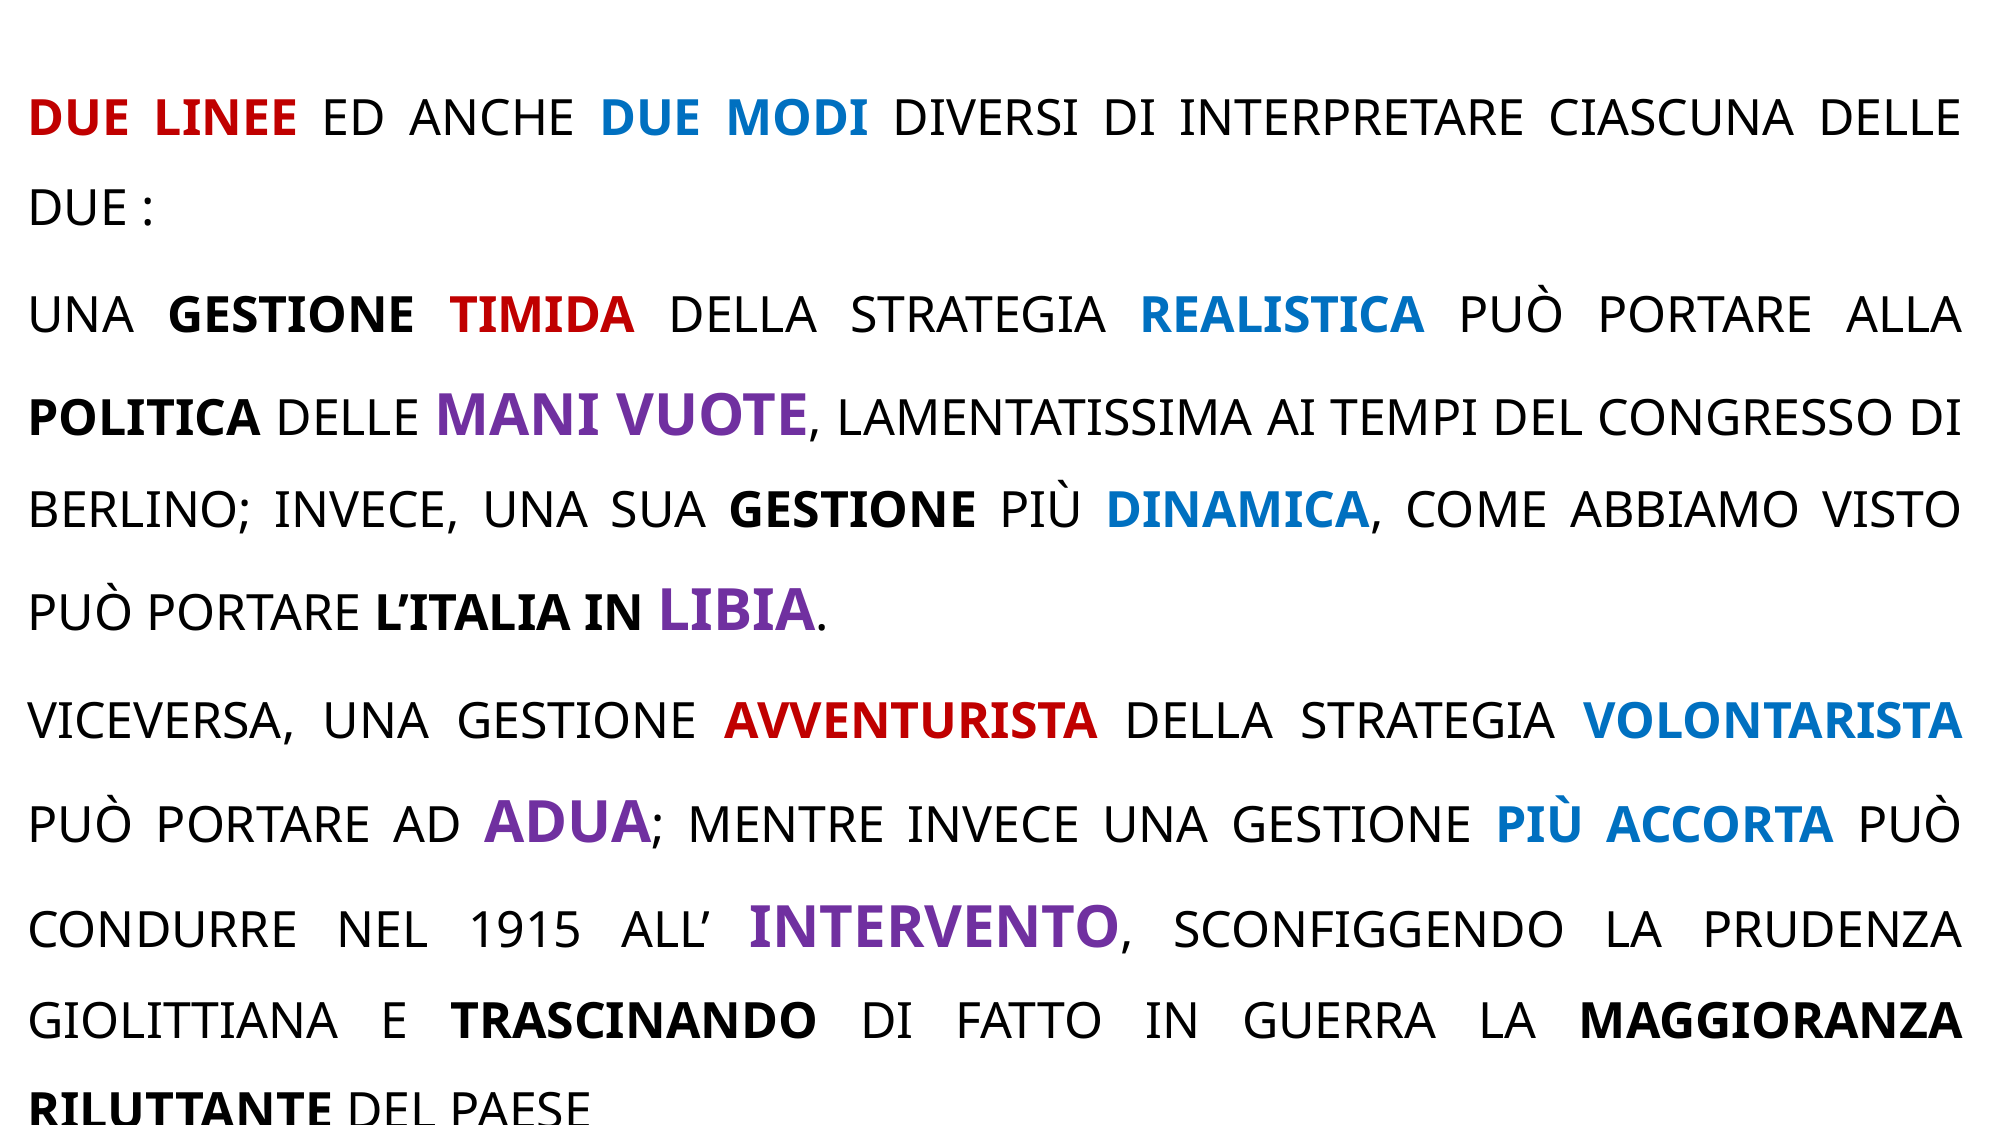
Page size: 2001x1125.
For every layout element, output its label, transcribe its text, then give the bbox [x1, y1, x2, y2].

text_box DUE LINEE ED ANCHE DUE MODI DIVERSI DI INTERPRETARE CIASCUNA DELLE DUE : UNA GESTIONE TIMIDA DELLA STRATEGIA REALISTICA PUÒ PORTARE ALLA POLITICA DELLE MANI VUOTE, LAMENTATISSIMA AI TEMPI DEL CONGRESSO DI BERLINO; INVECE, UNA SUA GESTIONE PIÙ DINAMICA, COME ABBIAMO VISTO PUÒ PORTARE L’ITALIA IN LIBIA. VICEVERSA, UNA GESTIONE AVVENTURISTA DELLA STRATEGIA VOLONTARISTA PUÒ PORTARE AD ADUA; MENTRE INVECE UNA GESTIONE PIÙ ACCORTA PUÒ CONDURRE NEL 1915 ALL’ INTERVENTO, SCONFIGGENDO LA PRUDENZA GIOLITTIANA E TRASCINANDO DI FATTO IN GUERRA LA MAGGIORANZA RILUTTANTE DEL PAESE [12, 48, 1981, 1125]
